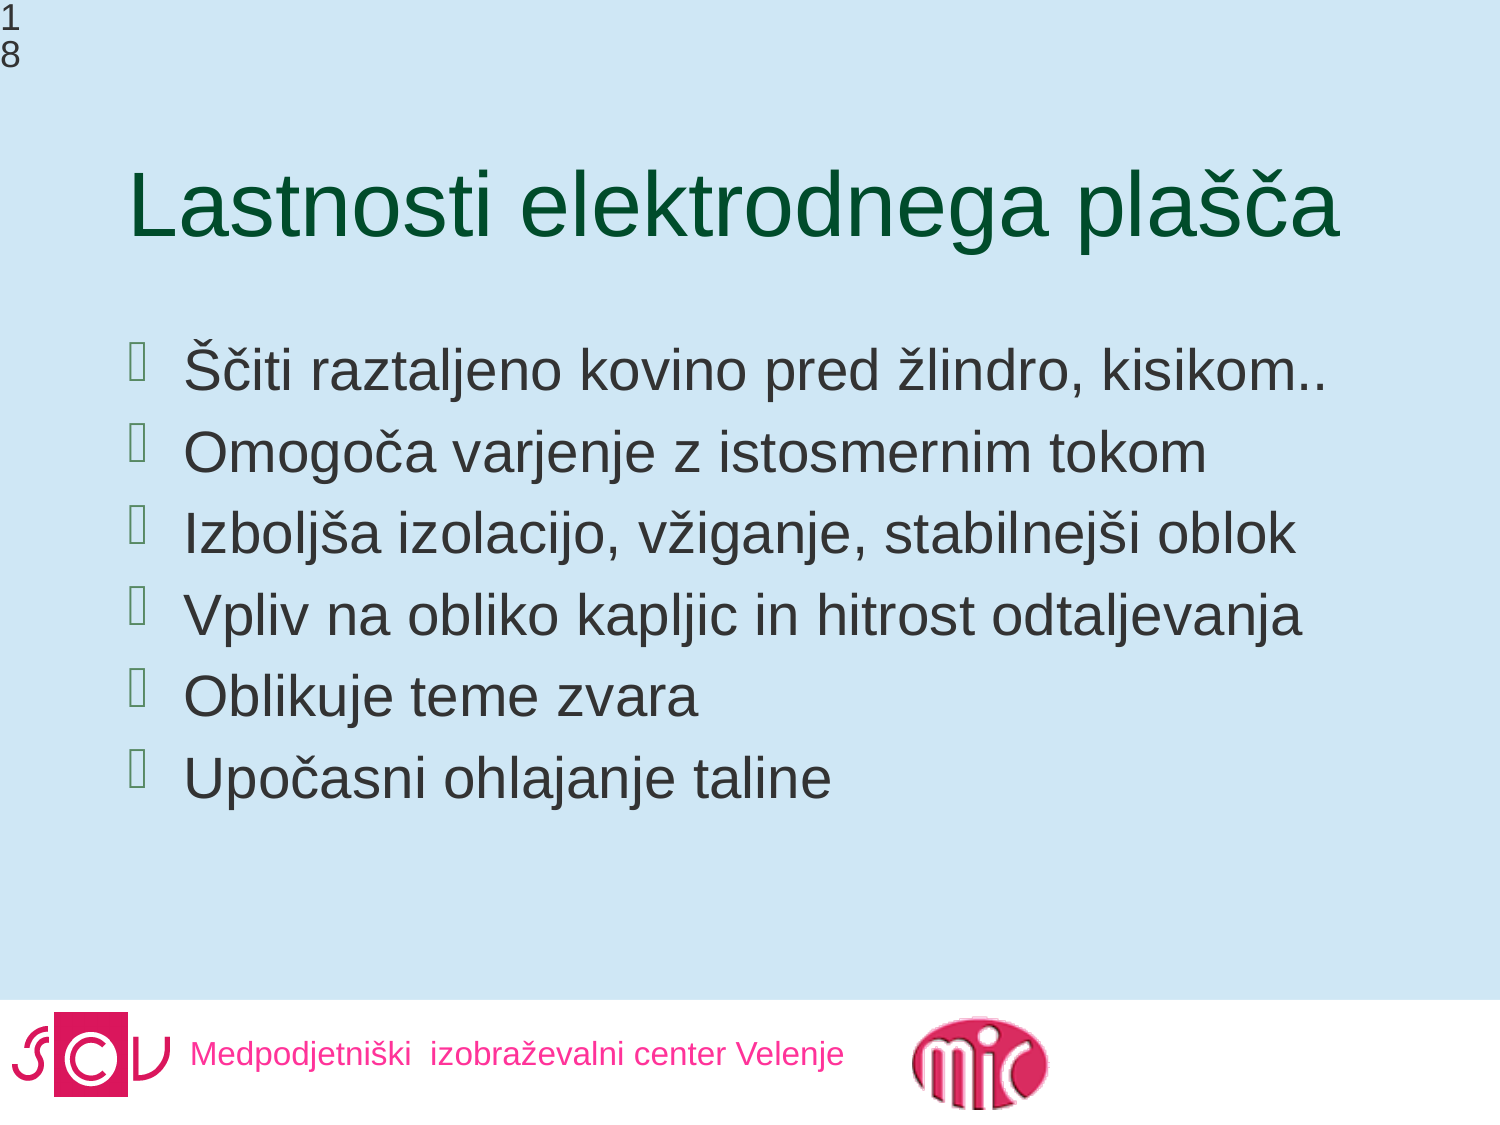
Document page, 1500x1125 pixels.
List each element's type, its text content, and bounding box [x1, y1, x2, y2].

picture [12, 1012, 170, 1097]
list Ščiti raztaljeno kovino pred žlindro, kisikom.. Omogoča varjenje z istosmernim tokom Izboljša izolacijo, vžiganje, stabilnejši oblok Vpliv na obliko kapljic in hitrost odtaljevanja Oblikuje teme zvara Upočasni ohlajanje taline [112, 324, 1388, 1000]
title Lastnosti elektrodnega plašča [112, 75, 1388, 263]
picture [912, 1012, 1050, 1110]
